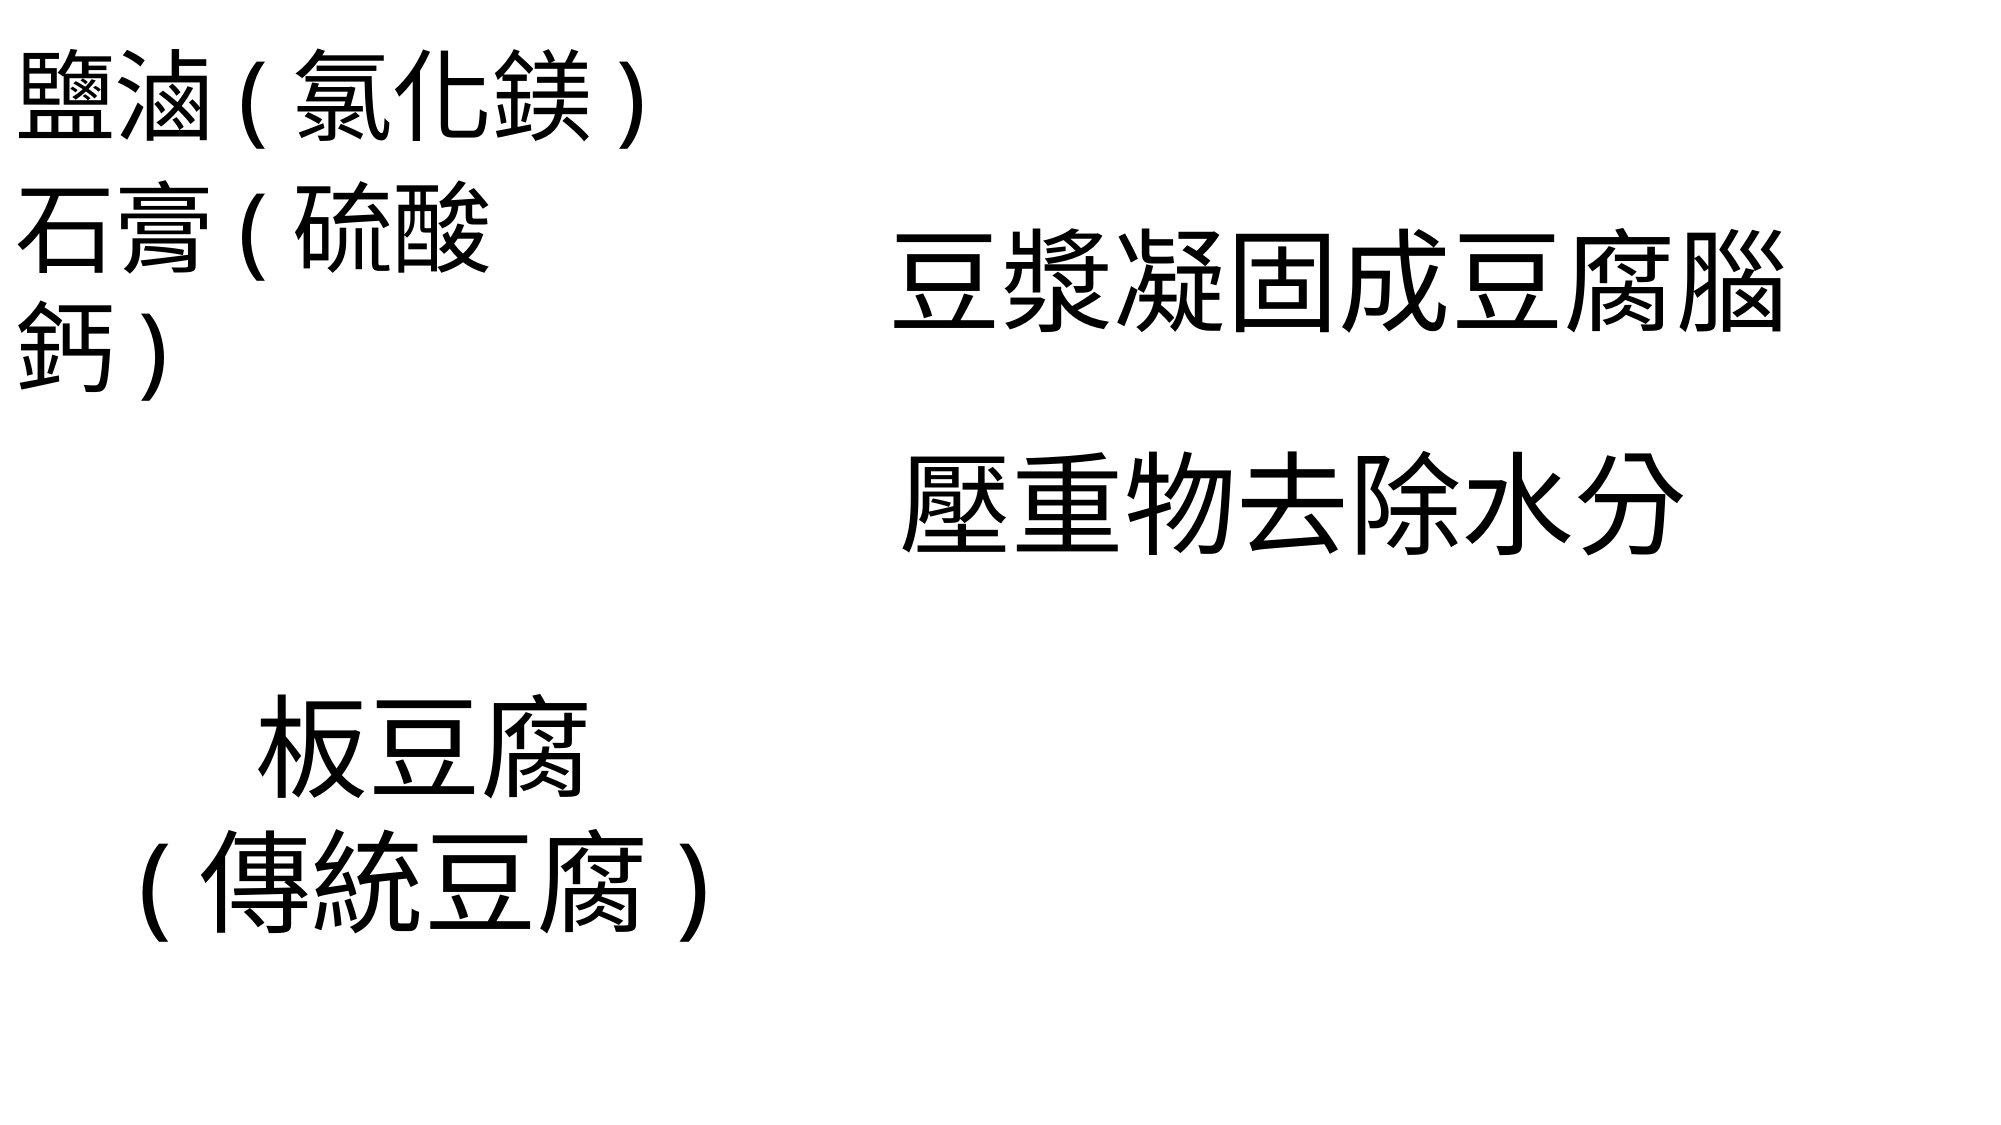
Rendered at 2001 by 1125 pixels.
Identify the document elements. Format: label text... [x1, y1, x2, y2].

text_box 石膏(硫酸鈣) [0, 163, 657, 295]
text_box 板豆腐 (傳統豆腐) [0, 669, 849, 958]
text_box 壓重物去除水分 [868, 426, 1717, 578]
text_box 鹽滷(氯化鎂) [0, 26, 708, 163]
text_box 豆漿凝固成豆腐腦 [868, 203, 1809, 356]
